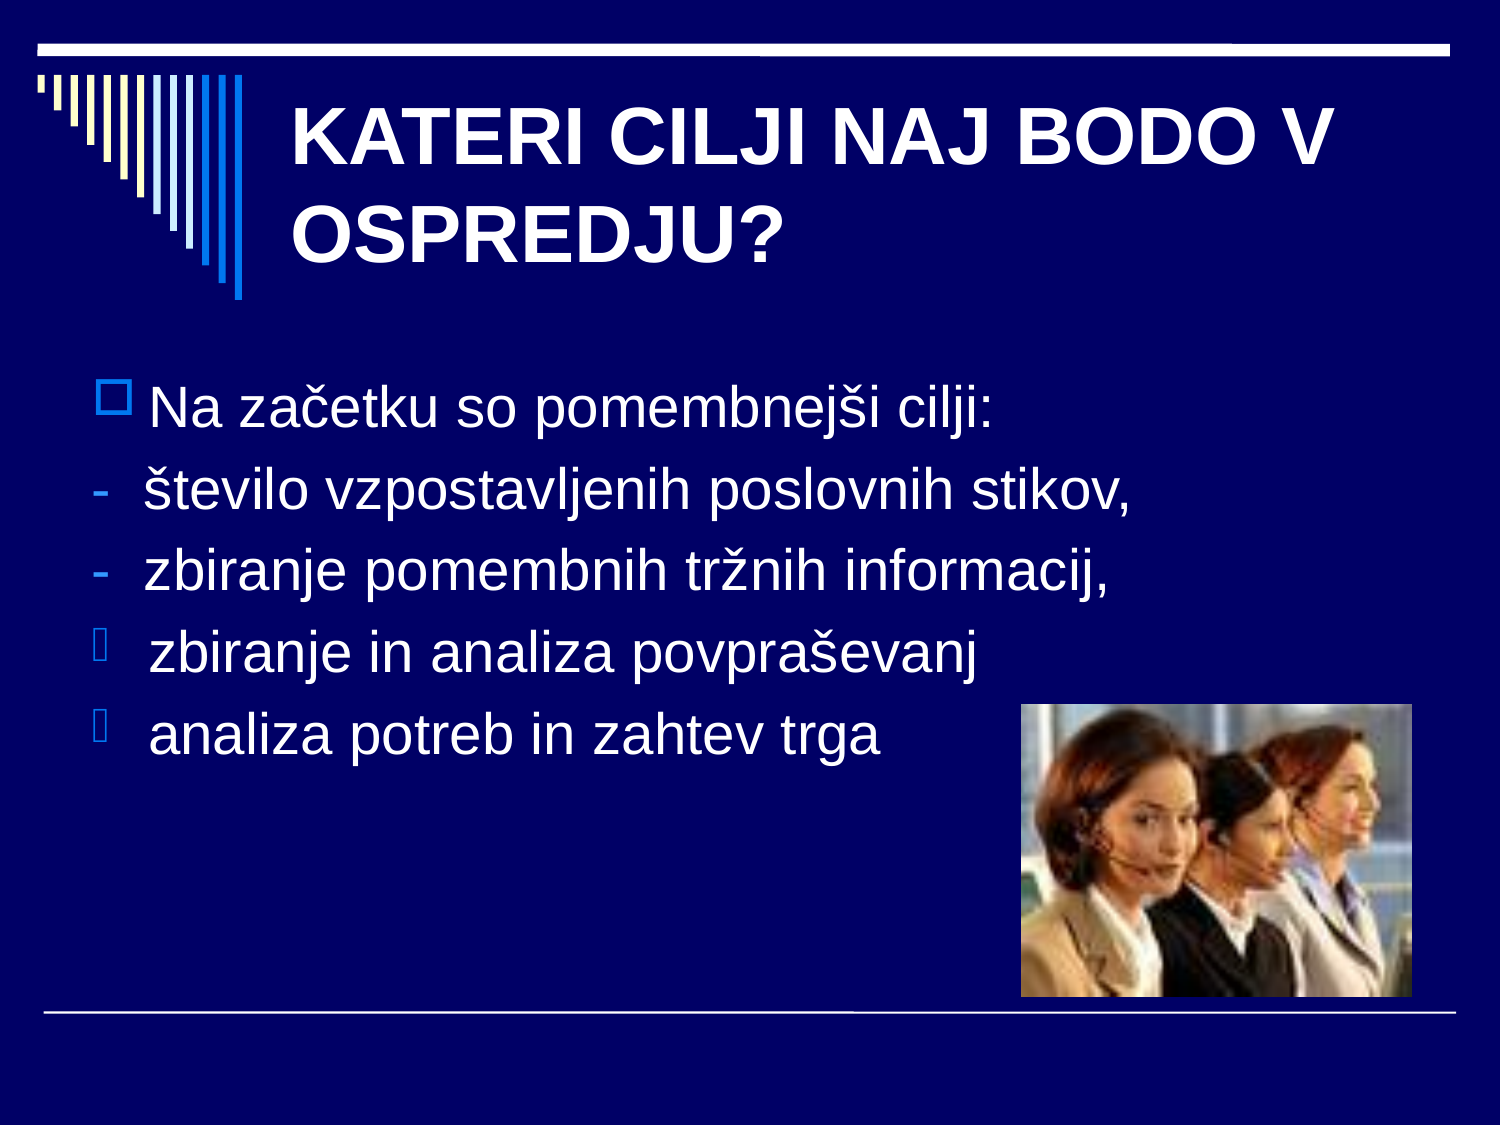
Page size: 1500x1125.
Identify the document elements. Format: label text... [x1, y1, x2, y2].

picture [1021, 704, 1412, 997]
title KATERI CILJI NAJ BODO V OSPREDJU? [275, 75, 1425, 288]
list Na začetku so pomembnejši cilji: - število vzpostavljenih poslovnih stikov, - zbiranje pomembnih tržnih informacij, zbiranje in analiza povpraševanj analiza potreb in zahtev trga [76, 361, 1461, 1037]
